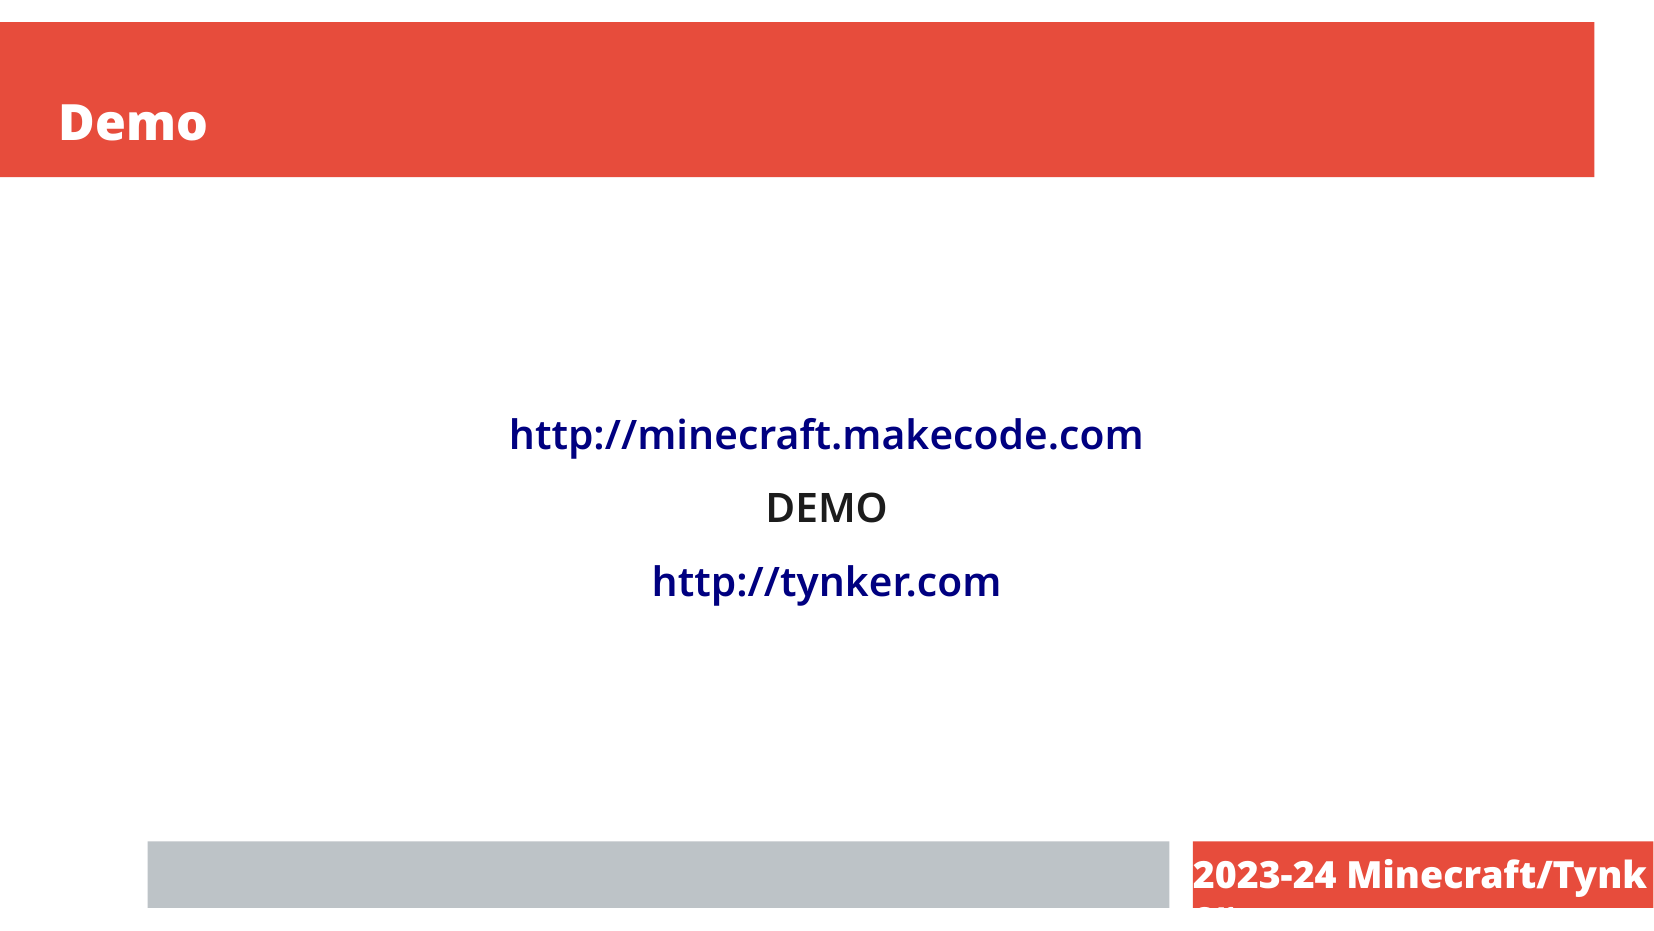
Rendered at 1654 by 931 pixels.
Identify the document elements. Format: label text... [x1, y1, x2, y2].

title Demo [59, 44, 1595, 156]
list http://minecraft.makecode.com DEMO http://tynker.com [35, 194, 1619, 820]
